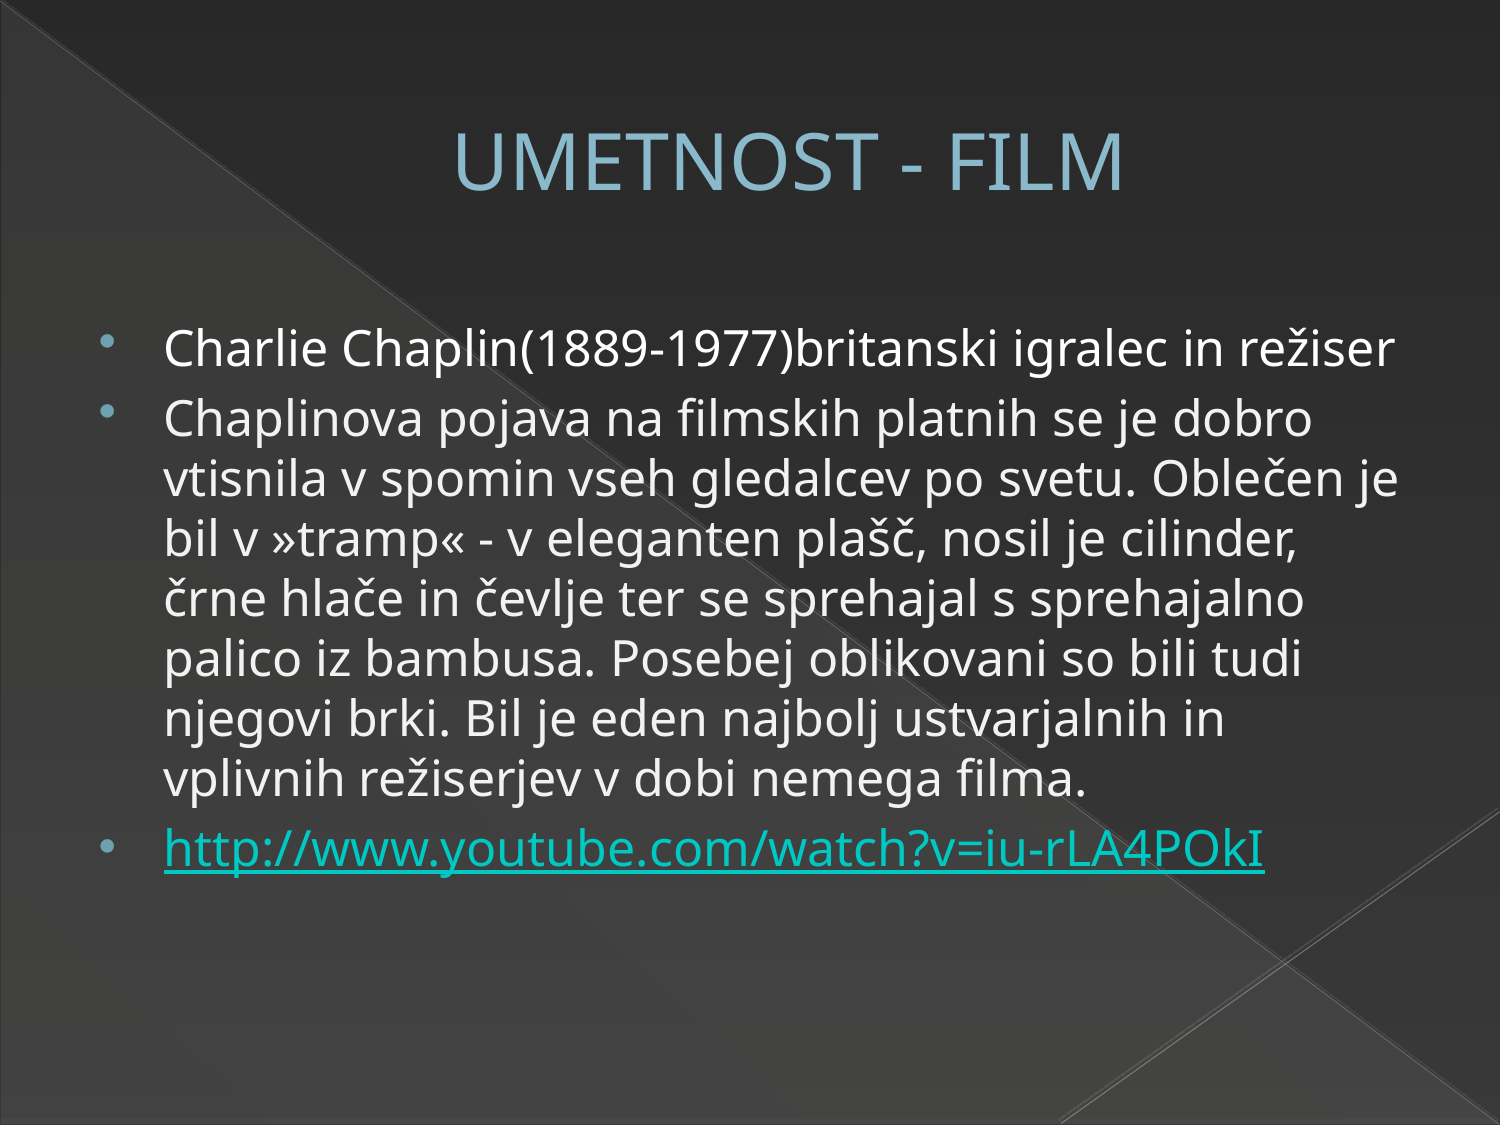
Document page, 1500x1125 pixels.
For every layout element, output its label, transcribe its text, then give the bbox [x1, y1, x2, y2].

list Charlie Chaplin(1889-1977)britanski igralec in režiser Chaplinova pojava na filmskih platnih se je dobro vtisnila v spomin vseh gledalcev po svetu. Oblečen je bil v »tramp« - v eleganten plašč, nosil je cilinder, črne hlače in čevlje ter se sprehajal s sprehajalno palico iz bambusa. Posebej oblikovani so bili tudi njegovi brki. Bil je eden najbolj ustvarjalnih in vplivnih režiserjev v dobi nemega filma. http://www.youtube.com/watch?v=iu-rLA4POkI [75, 308, 1425, 1059]
title UMETNOST - FILM [75, 43, 1425, 274]
